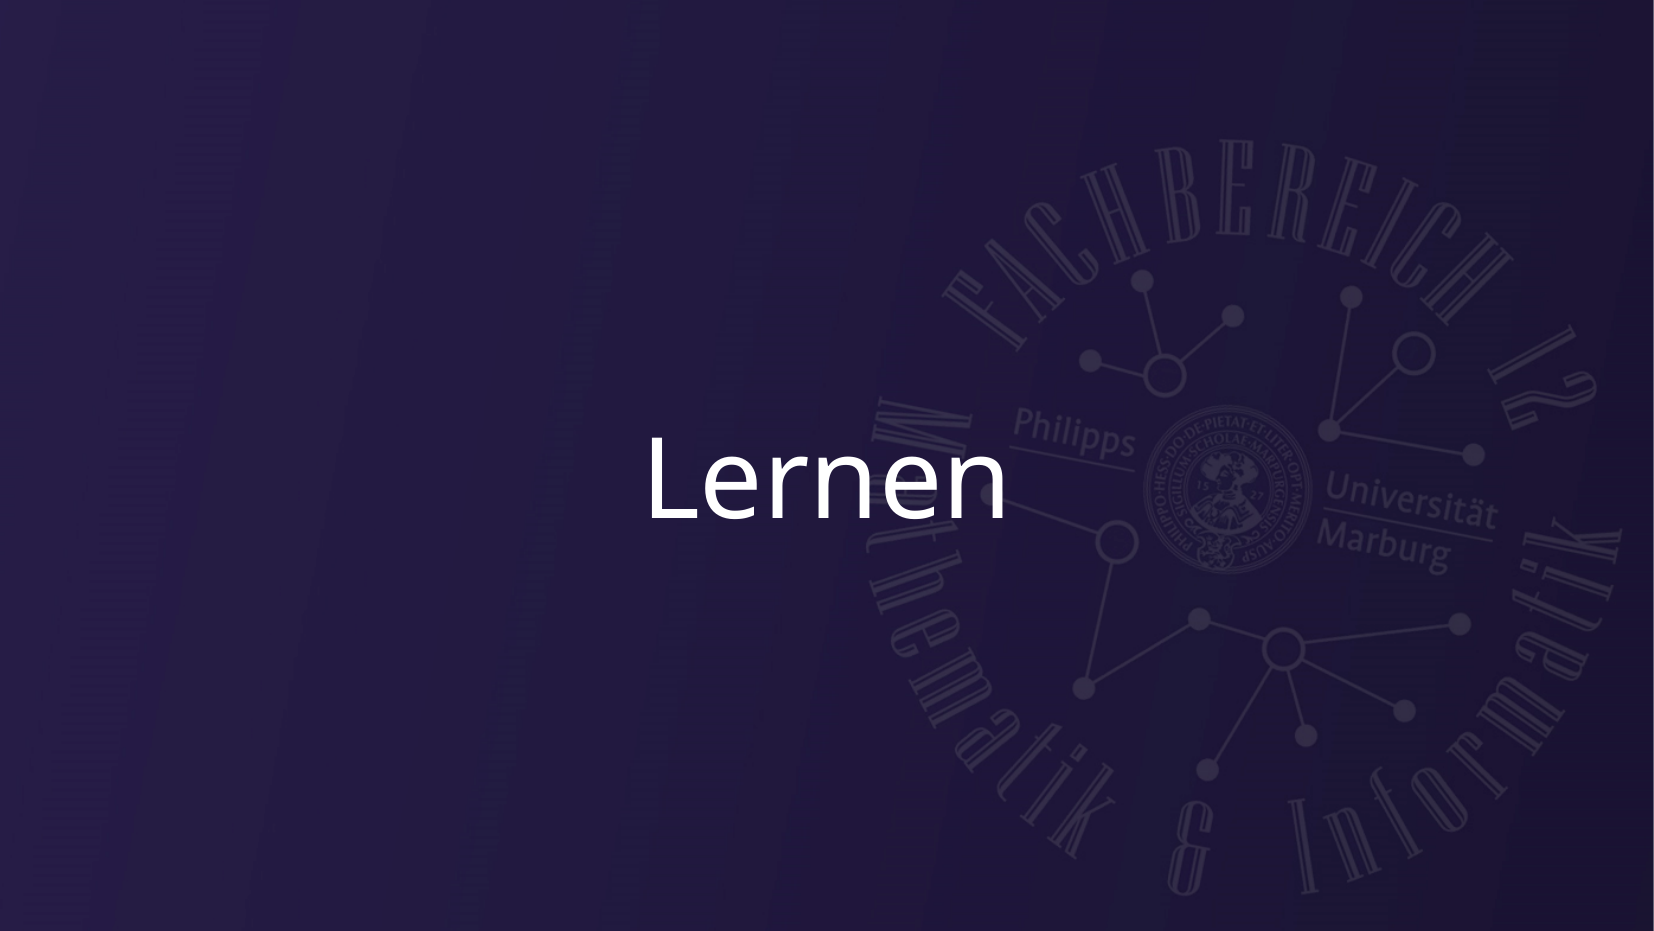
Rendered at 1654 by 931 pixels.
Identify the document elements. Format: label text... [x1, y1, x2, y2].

picture [0, 0, 1654, 931]
subtitle Lernen [268, 16, 1385, 931]
